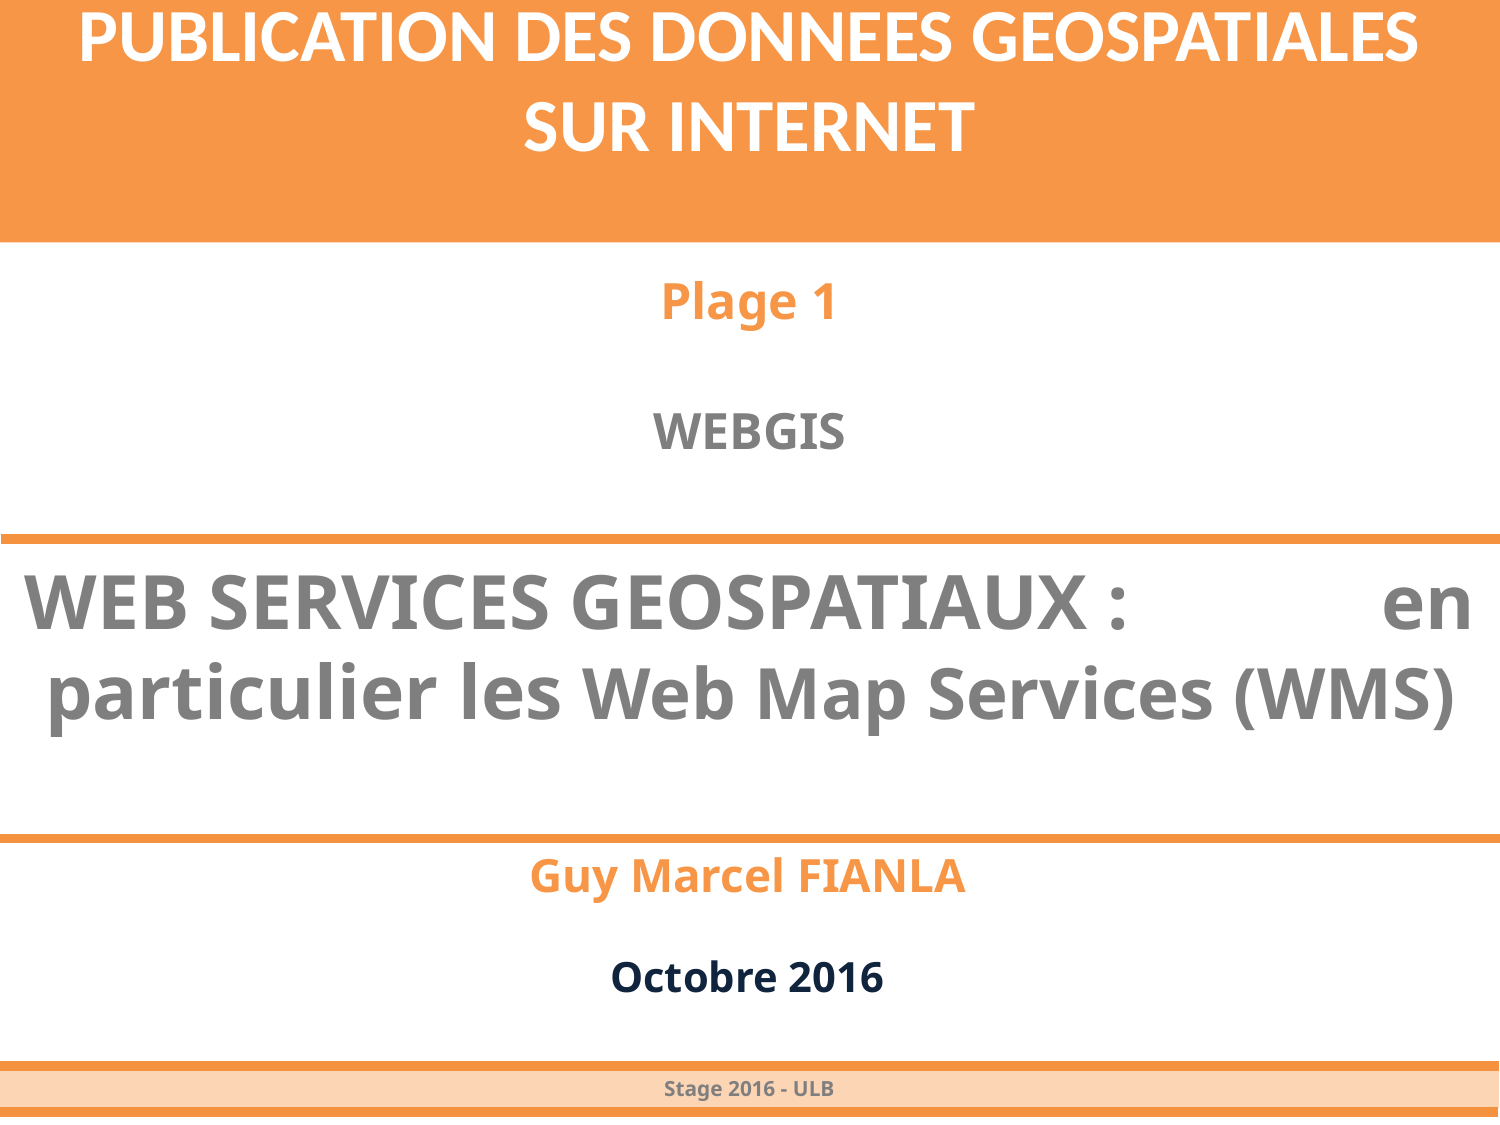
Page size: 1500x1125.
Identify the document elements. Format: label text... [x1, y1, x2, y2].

text_box PUBLICATION DES DONNEES GEOSPATIALES SUR INTERNET [0, 0, 1500, 243]
text_box Stage 2016 - ULB [0, 1071, 1499, 1108]
text_box Plage 1 [0, 262, 1500, 338]
text_box Guy Marcel FIANLA Octobre 2016 [0, 838, 1500, 1024]
text_box WEB SERVICES GEOSPATIAUX : en particulier les Web Map Services (WMS) [0, 547, 1500, 742]
text_box WEBGIS [0, 392, 1500, 468]
